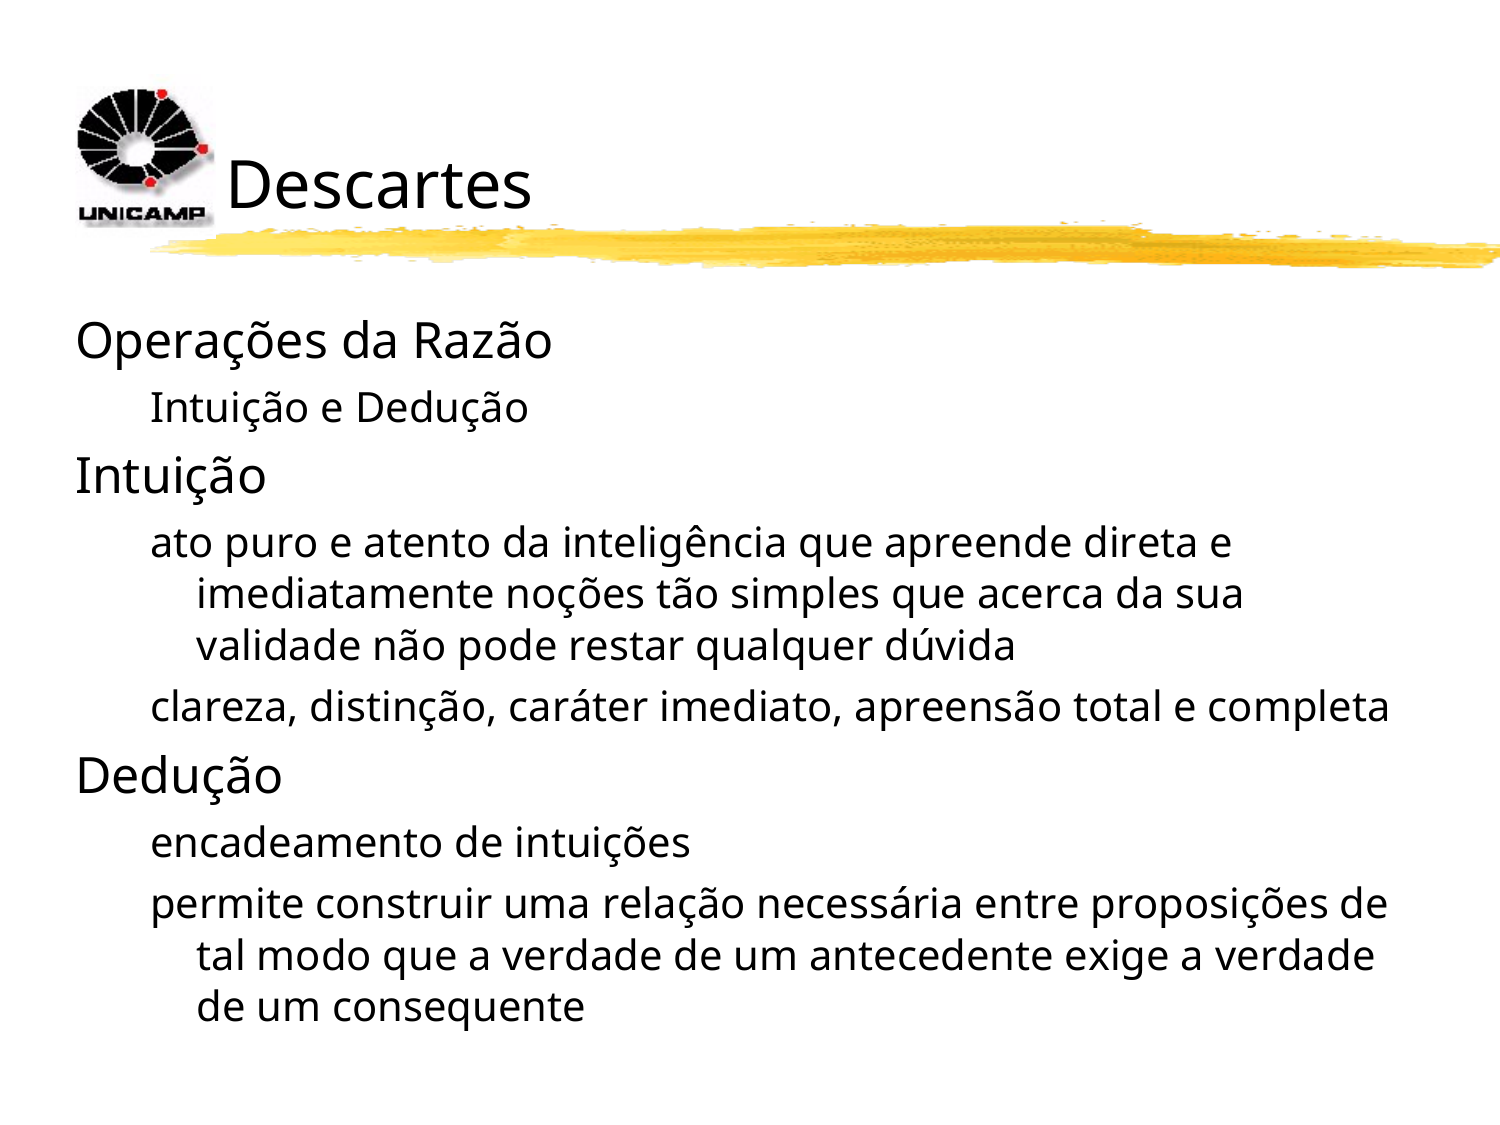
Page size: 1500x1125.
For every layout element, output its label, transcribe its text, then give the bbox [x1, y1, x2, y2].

list Operações da Razão Intuição e Dedução Intuição ato puro e atento da inteligência que apreende direta e imediatamente noções tão simples que acerca da sua validade não pode restar qualquer dúvida clareza, distinção, caráter imediato, apreensão total e completa Dedução encadeamento de intuições permite construir uma relação necessária entre proposições de tal modo que a verdade de um antecedente exige a verdade de um consequente [74, 309, 1417, 980]
picture [75, 74, 1500, 279]
title Descartes [225, 52, 1426, 225]
